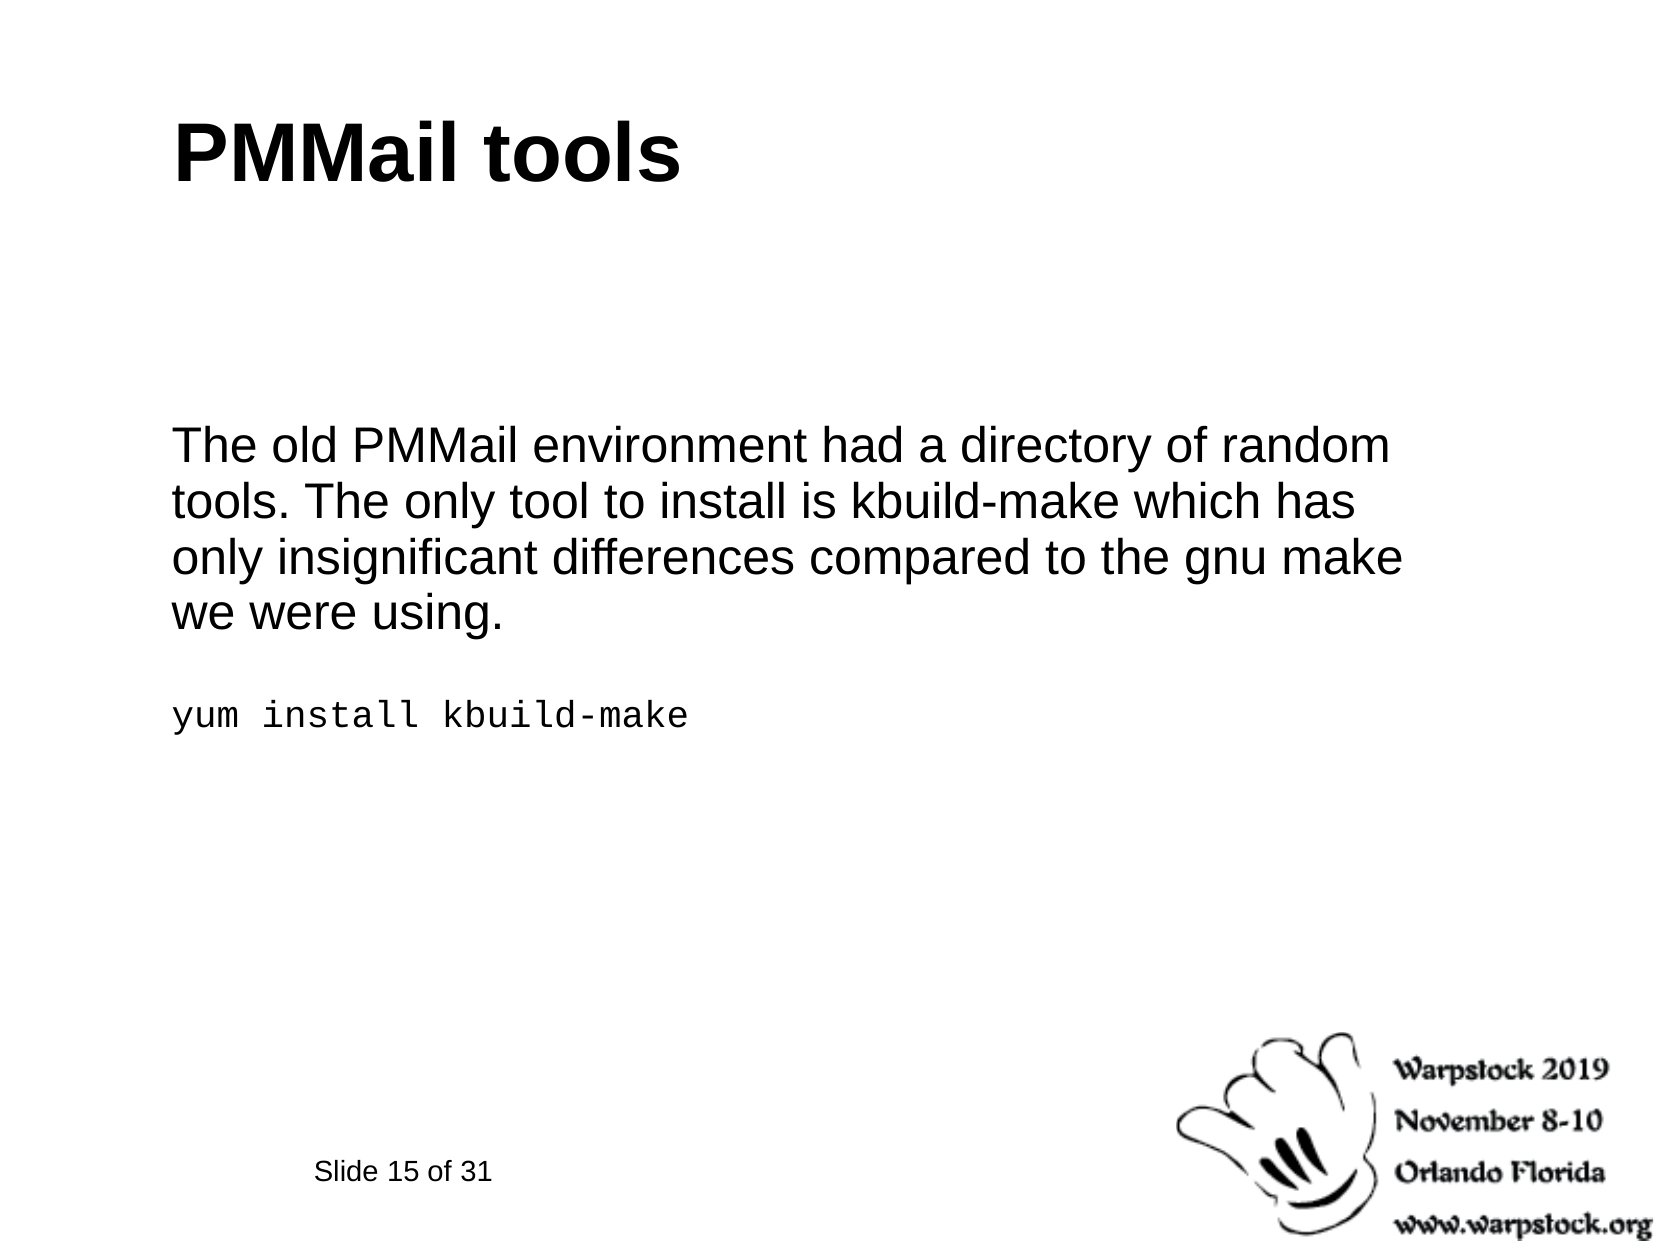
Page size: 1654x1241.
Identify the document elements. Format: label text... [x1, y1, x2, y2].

title PMMail tools [173, 49, 1420, 257]
picture [1176, 1032, 1654, 1241]
subtitle The old PMMail environment had a directory of random tools. The only tool to install is kbuild-make which has only insignificant differences compared to the gnu make we were using. yum install kbuild-make [171, 295, 1418, 1002]
